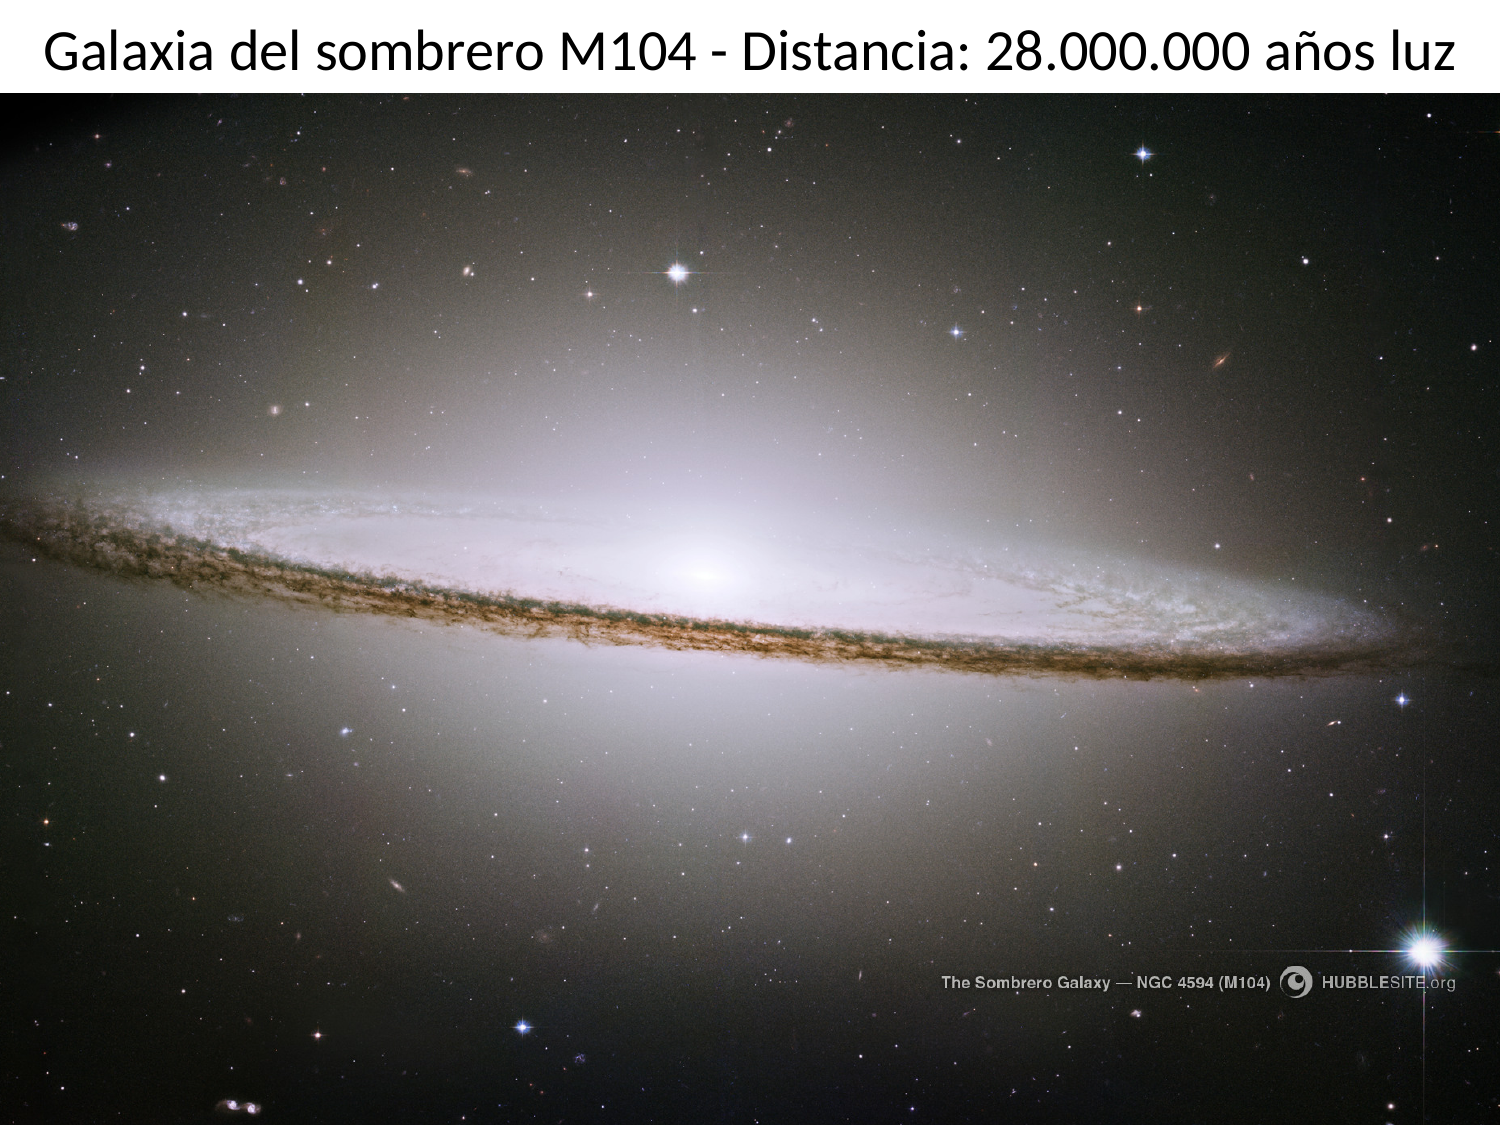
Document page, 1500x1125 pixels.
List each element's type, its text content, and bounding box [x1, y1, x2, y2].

title Galaxia del sombrero M104 - Distancia: 28.000.000 años luz [0, 0, 1500, 93]
picture [0, 93, 1500, 1125]
